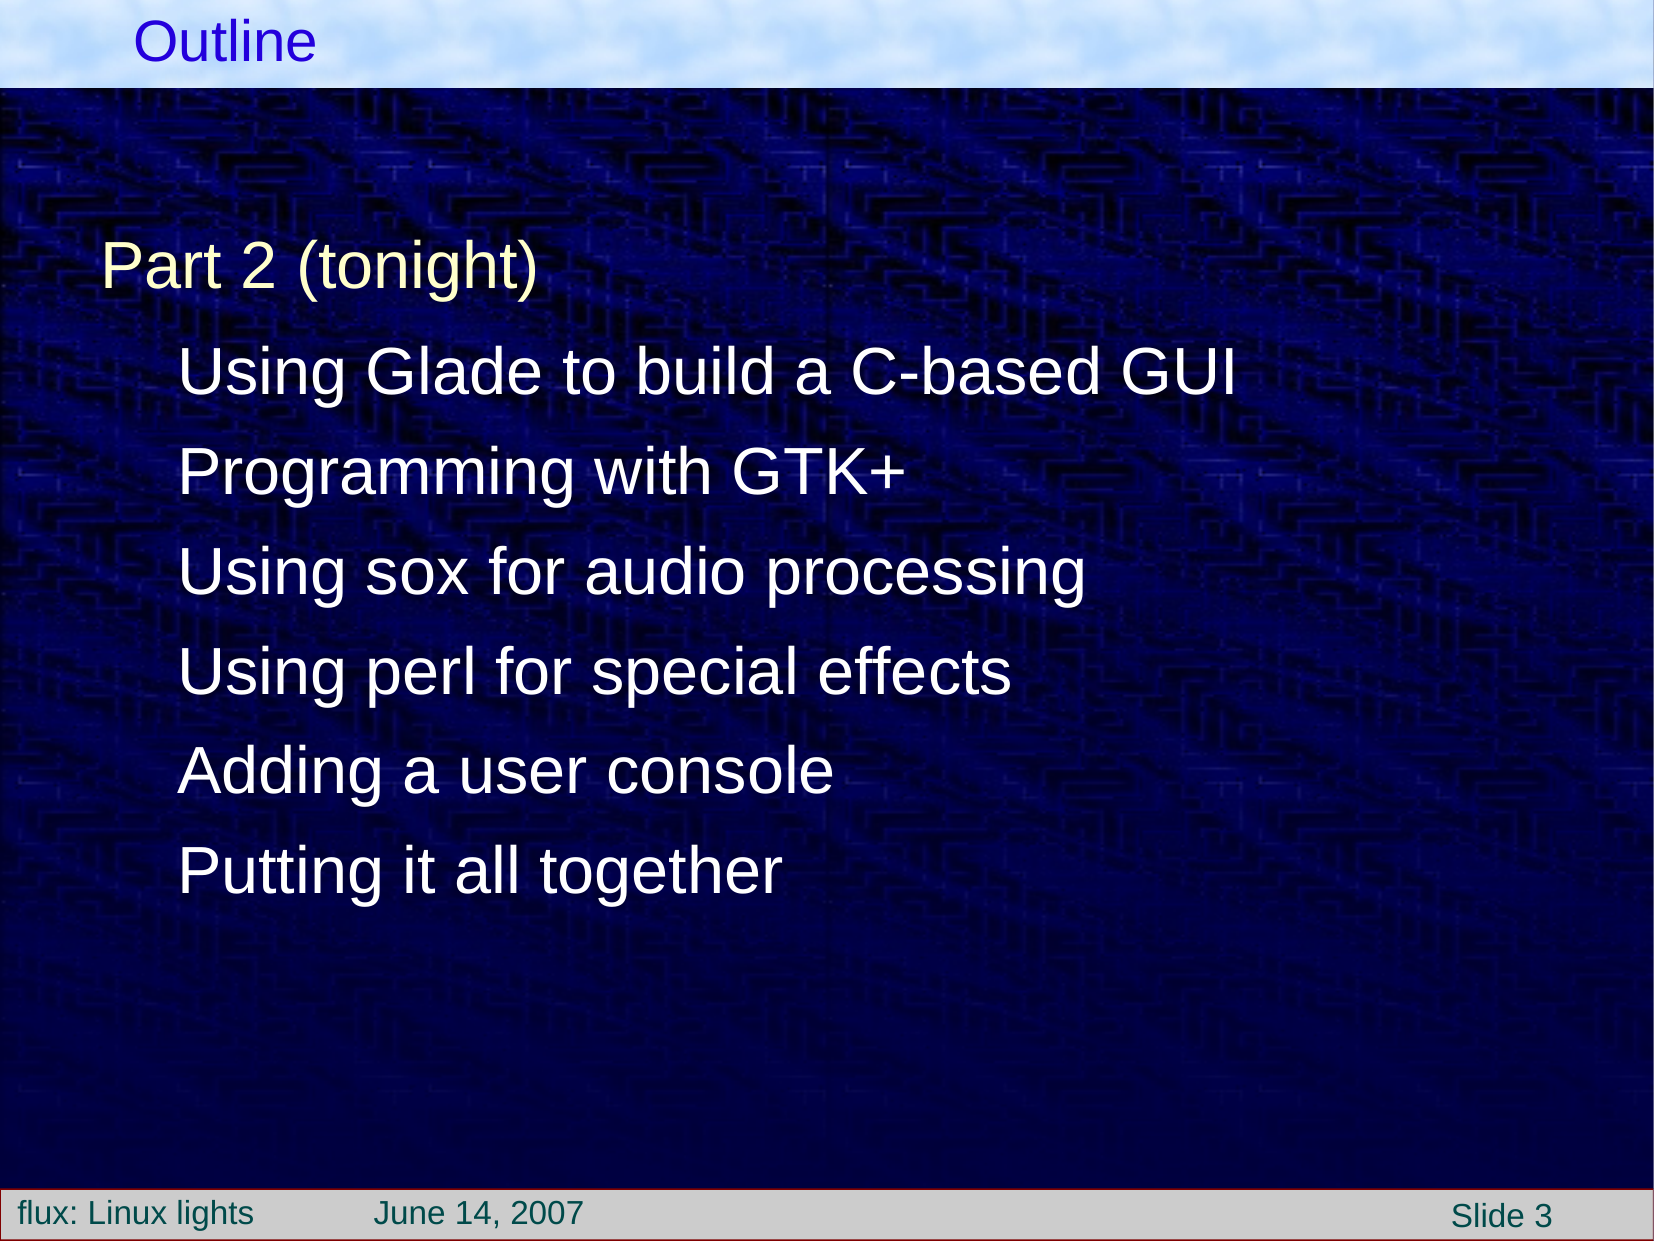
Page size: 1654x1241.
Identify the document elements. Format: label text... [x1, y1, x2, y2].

text_box [669, 1189, 1436, 1241]
text_box Outline [0, 0, 1654, 88]
text_box flux: Linux lights June 14, 2007 [2, 1186, 669, 1241]
picture [0, 88, 1654, 1189]
list Part 2 (tonight) Using Glade to build a C-based GUI Programming with GTK+ Using sox for audio processing Using perl for special effects Adding a user console Putting it all together [82, 226, 1618, 1031]
text_box Slide <number> [1436, 1189, 1654, 1241]
